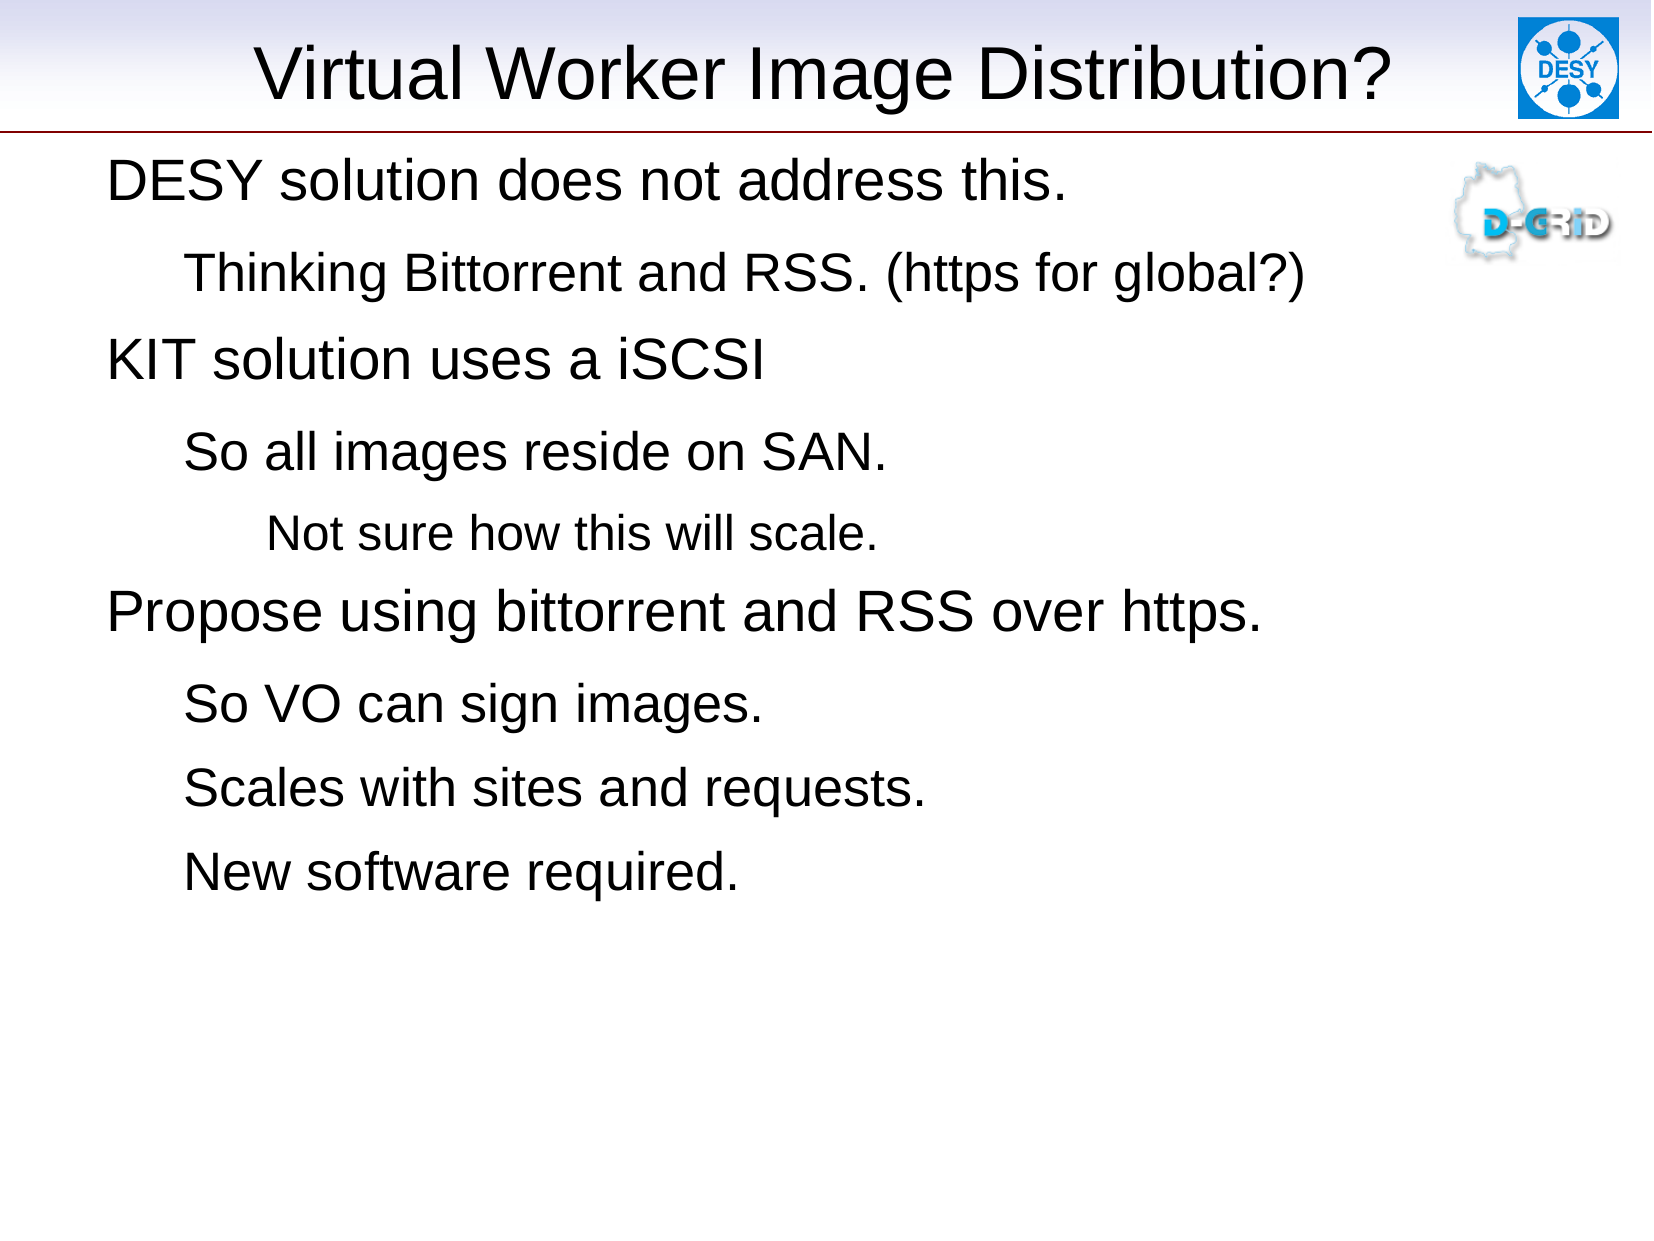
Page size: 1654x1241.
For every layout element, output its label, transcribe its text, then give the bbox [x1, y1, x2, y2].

list DESY solution does not address this. Thinking Bittorrent and RSS. (https for global?) KIT solution uses a iSCSI So all images reside on SAN. Not sure how this will scale. Propose using bittorrent and RSS over https. So VO can sign images. Scales with sites and requests. New software required. [88, 147, 1577, 1114]
title Virtual Worker Image Distribution? [82, 0, 1565, 148]
picture [1577, 147, 1646, 266]
picture [1565, 17, 1619, 119]
